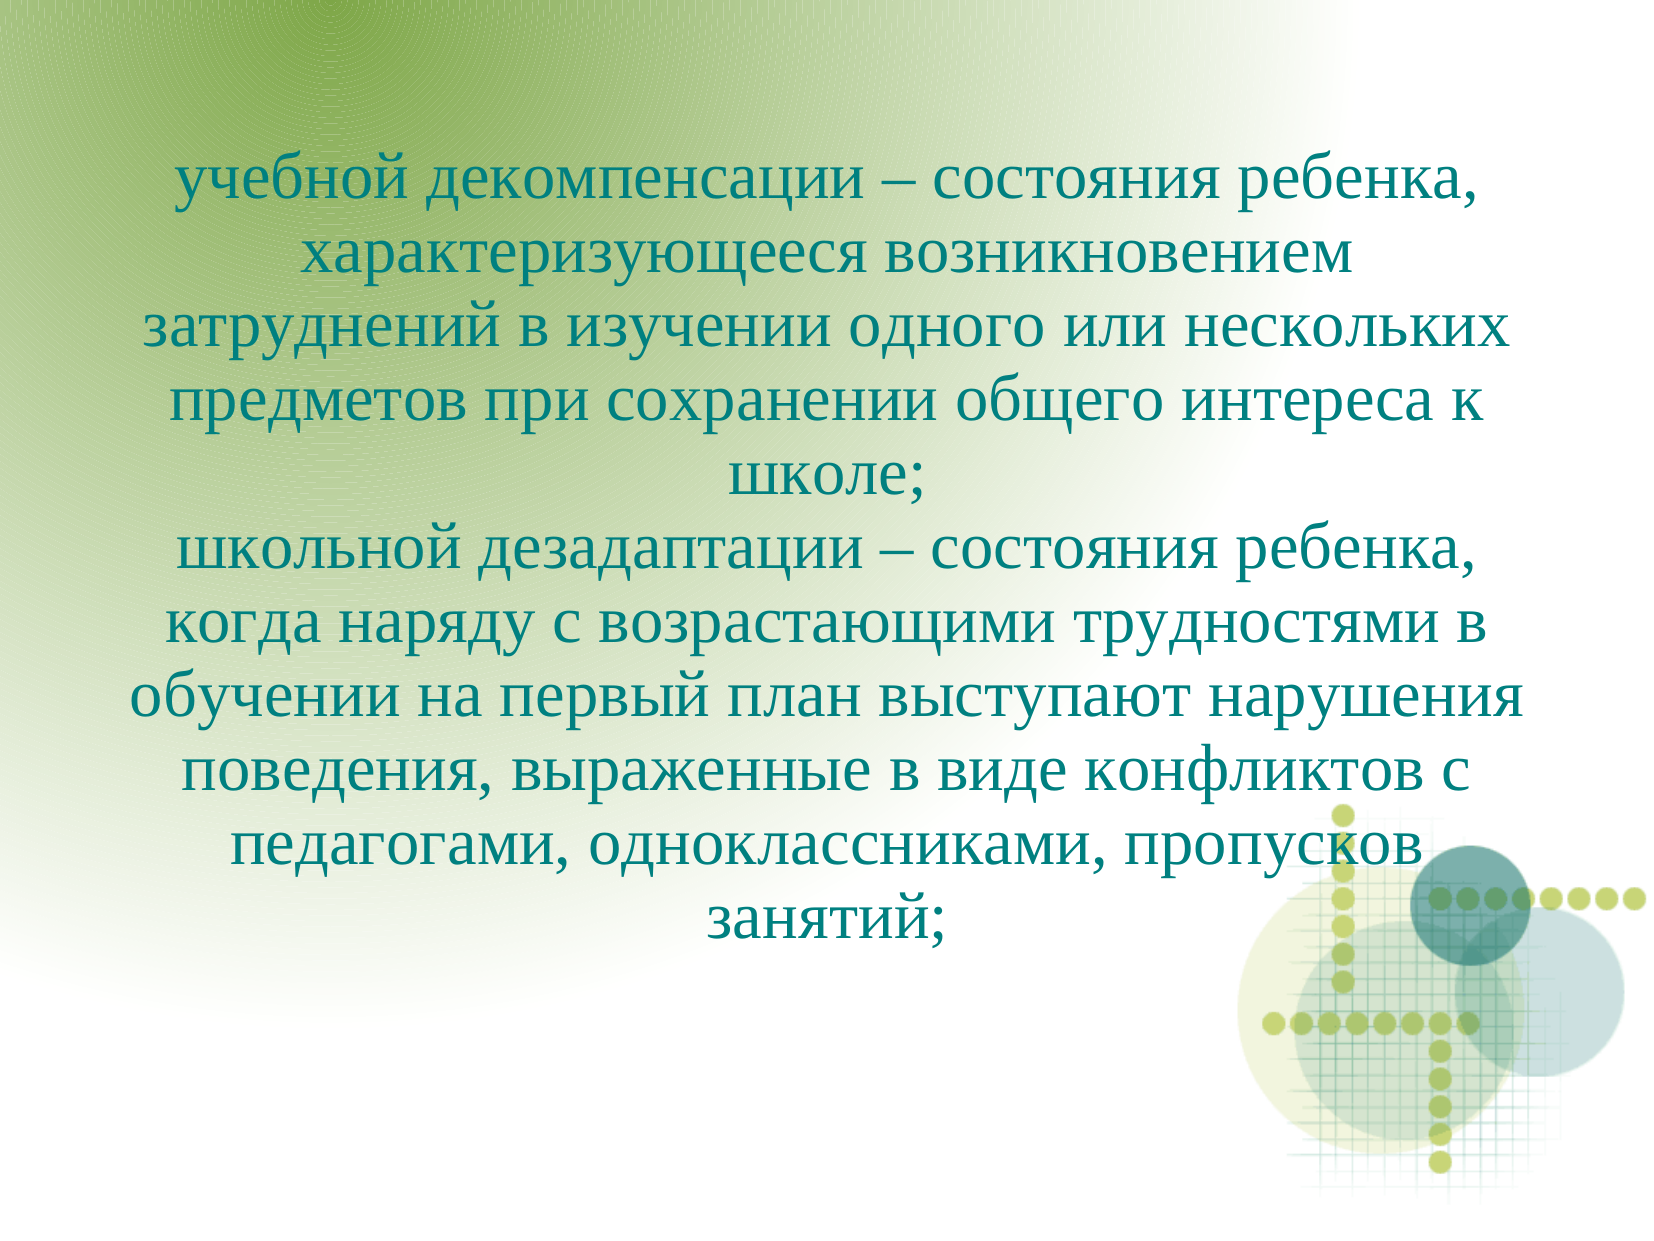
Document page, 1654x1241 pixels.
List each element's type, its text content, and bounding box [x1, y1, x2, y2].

picture [1224, 792, 1654, 1211]
subtitle учебной декомпенсации – состояния ребенка, характеризующееся возникновением затруднений в изучении одного или нескольких предметов при сохранении общего интереса к школе; школьной дезадаптации – состояния ребенка, когда наряду с возрастающими трудностями в обучении на первый план выступают нарушения поведения, выраженные в виде конфликтов с педагогами, одноклассниками, пропусков занятий; [121, 102, 1534, 1126]
